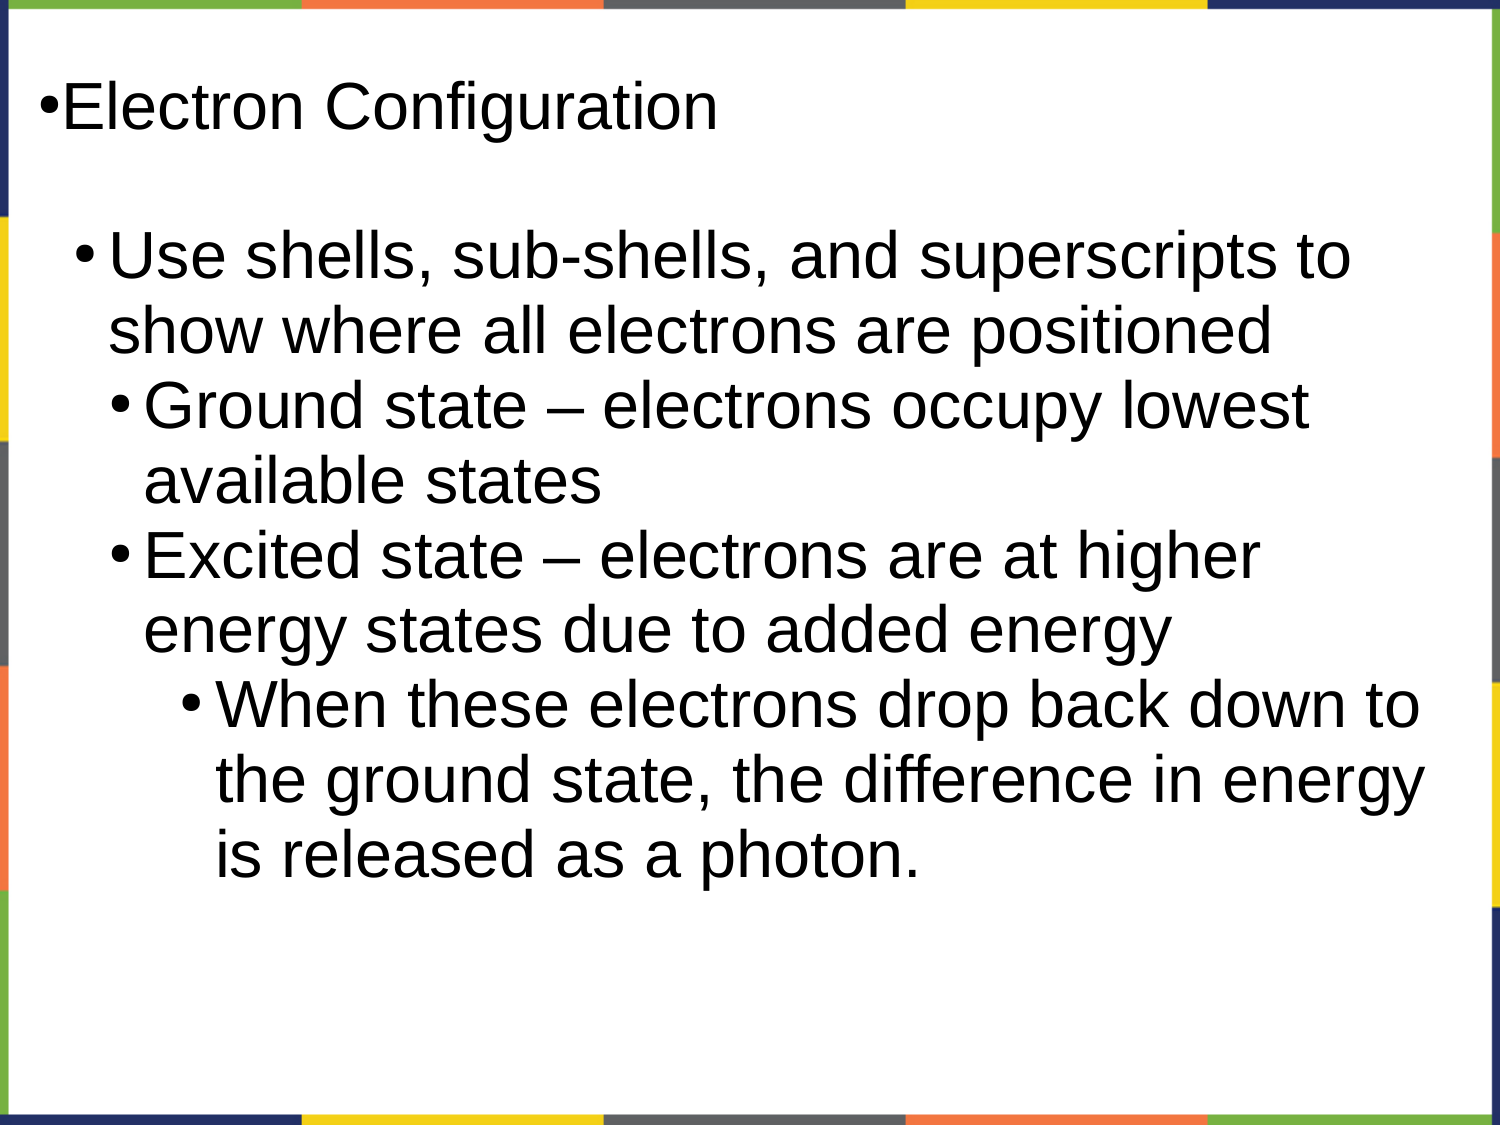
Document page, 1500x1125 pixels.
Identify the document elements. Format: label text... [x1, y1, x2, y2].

picture [0, 0, 1500, 1125]
text_box Electron Configuration Use shells, sub-shells, and superscripts to show where all electrons are positioned Ground state – electrons occupy lowest available states Excited state – electrons are at higher energy states due to added energy When these electrons drop back down to the ground state, the difference in energy is released as a photon. [37, 68, 1441, 967]
